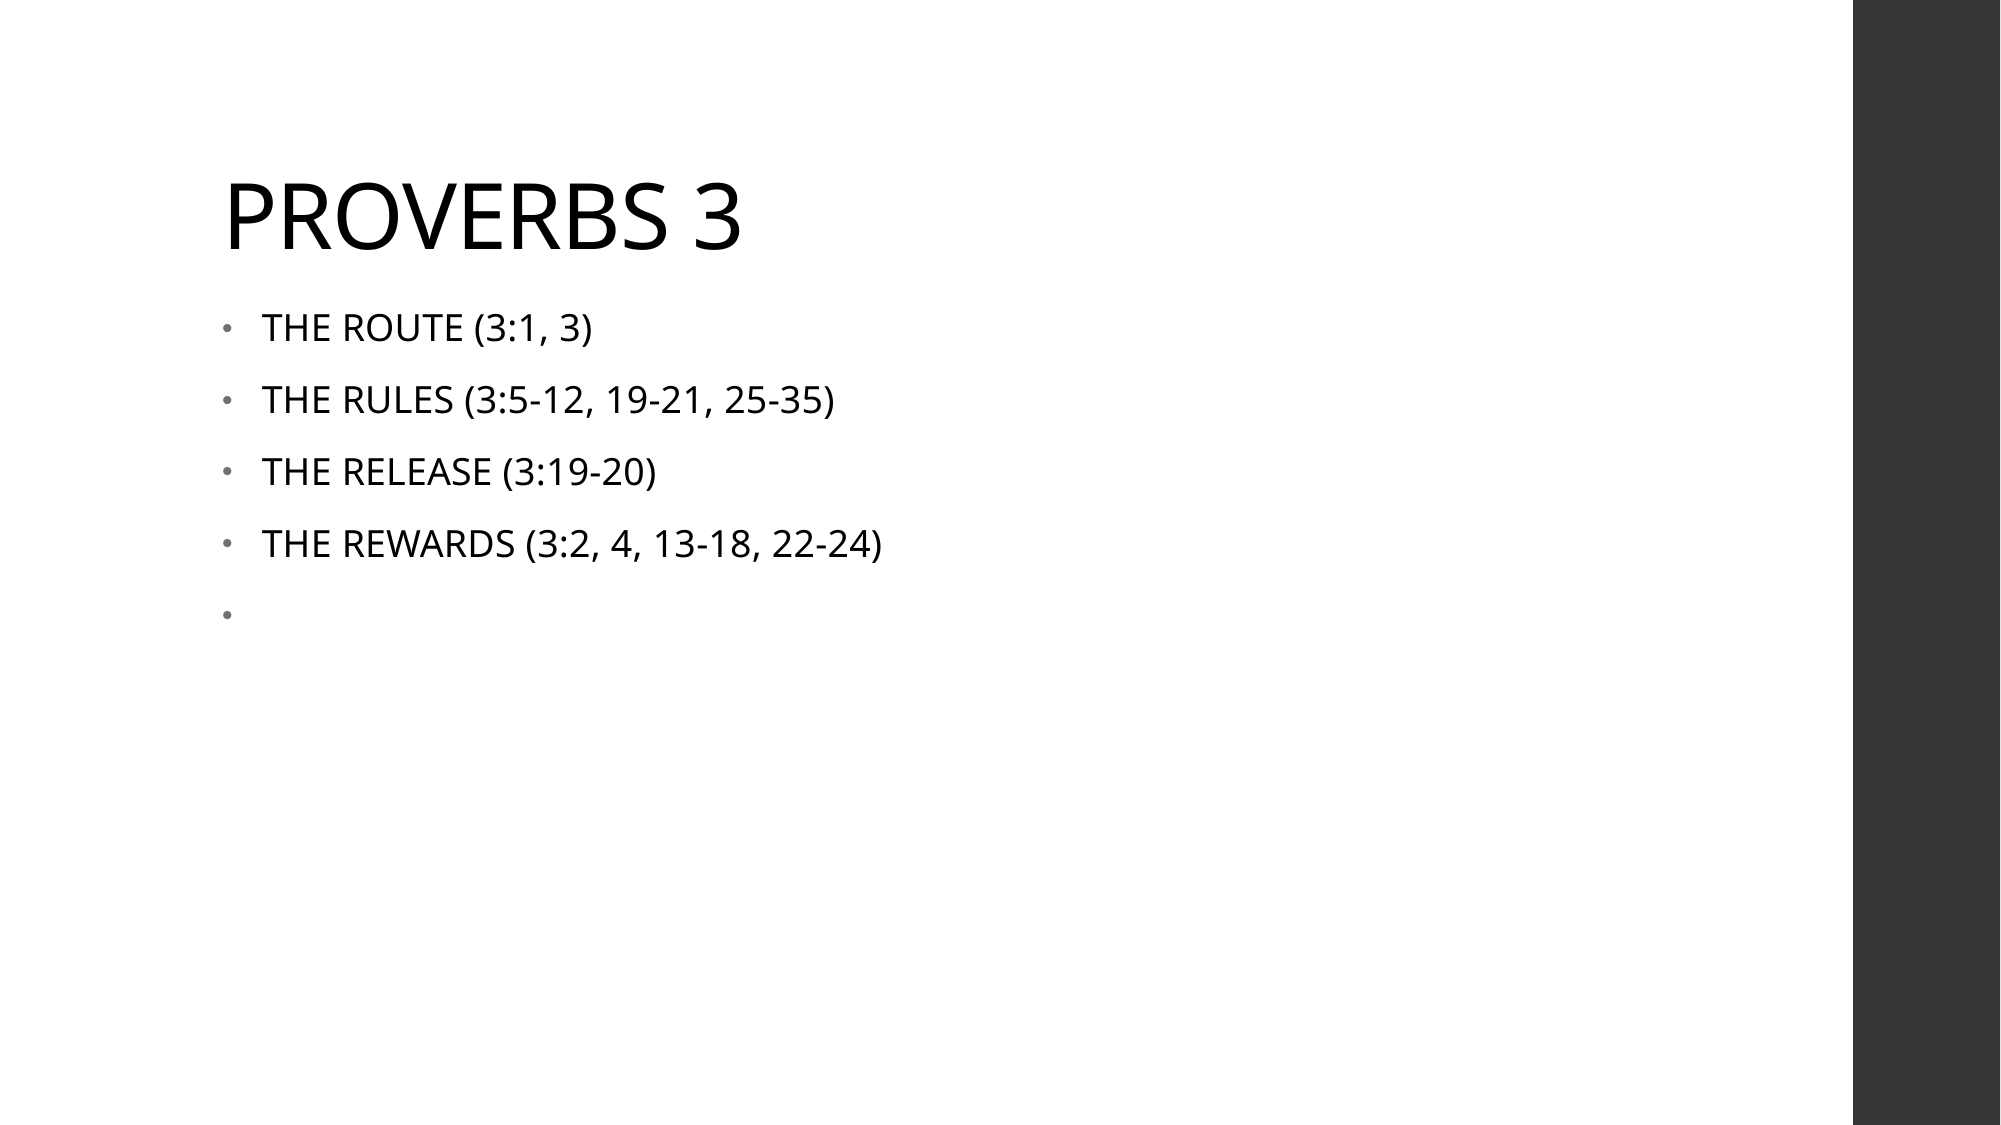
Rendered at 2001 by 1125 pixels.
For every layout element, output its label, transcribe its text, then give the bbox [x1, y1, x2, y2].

list THE ROUTE (3:1, 3) THE RULES (3:5-12, 19-21, 25-35) THE RELEASE (3:19-20) THE REWARDS (3:2, 4, 13-18, 22-24) [206, 299, 1617, 1014]
title PROVERBS 3 [206, 60, 1797, 278]
